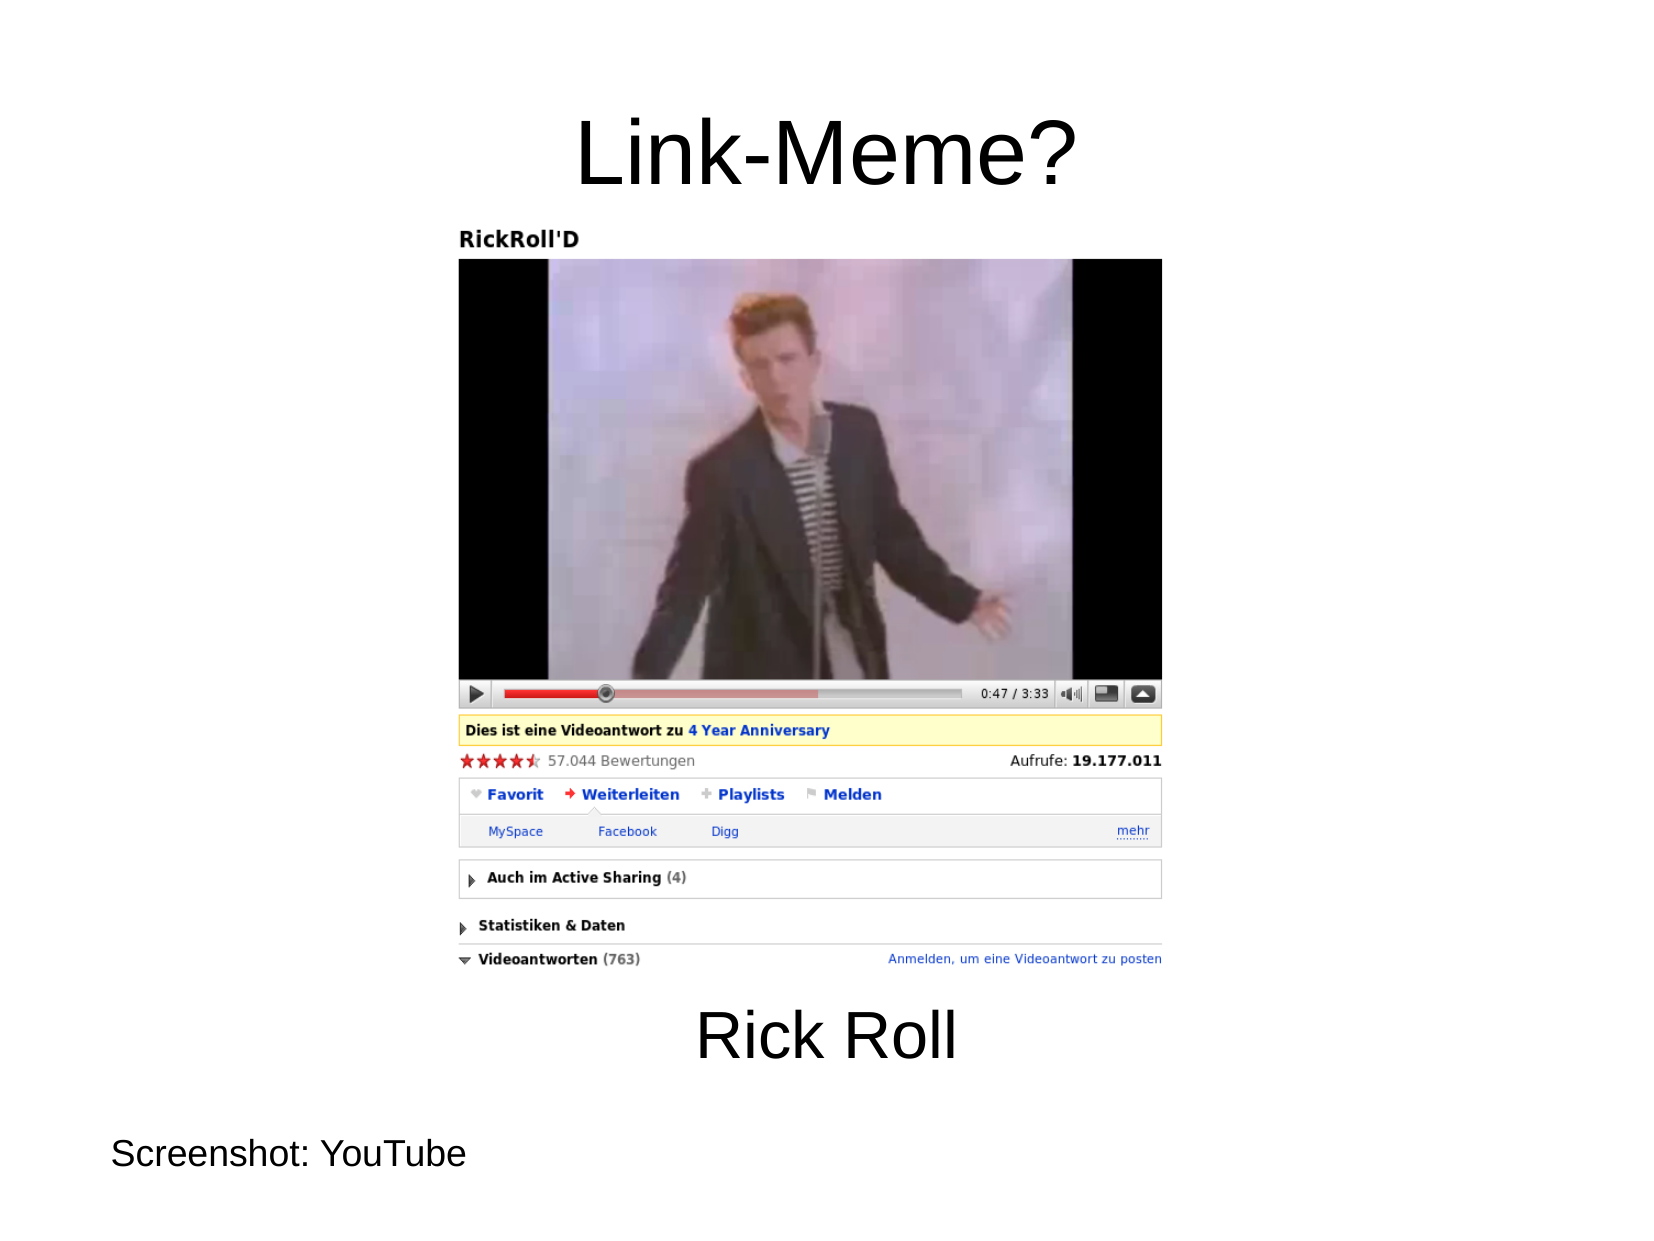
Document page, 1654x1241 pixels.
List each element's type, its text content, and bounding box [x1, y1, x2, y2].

picture [450, 224, 1172, 290]
text_box Screenshot: YouTube [95, 1125, 488, 1182]
subtitle Rick Roll [82, 290, 1571, 1109]
title Link-Meme? [82, 49, 1571, 257]
